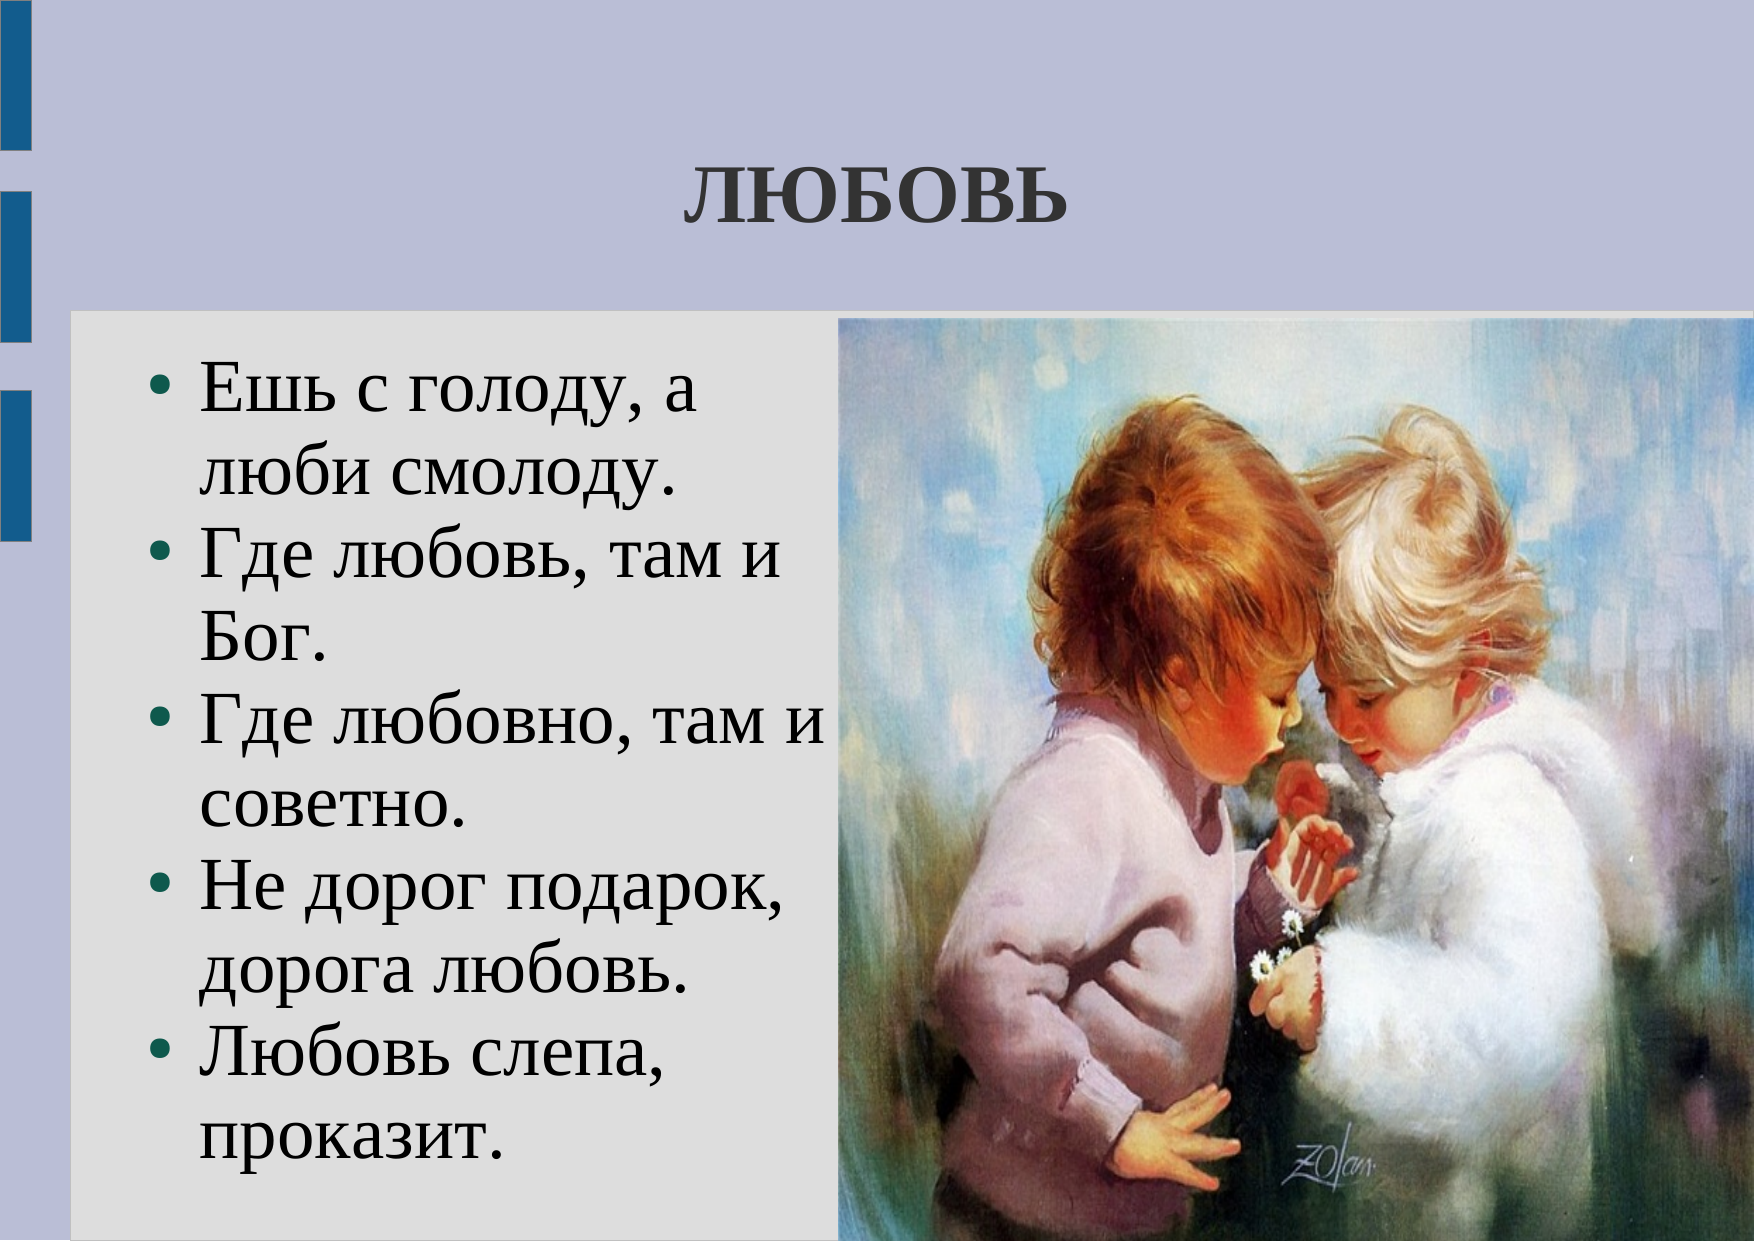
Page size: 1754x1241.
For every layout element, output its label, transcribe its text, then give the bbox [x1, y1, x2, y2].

picture [838, 318, 1754, 1241]
list Ешь с голоду, а люби смолоду. Где любовь, там и Бог. Где любовно, там и советно. Не дорог подарок, дорога любовь. Любовь слепа, проказит. [128, 344, 838, 1231]
title ЛЮБОВЬ [128, 91, 1627, 299]
